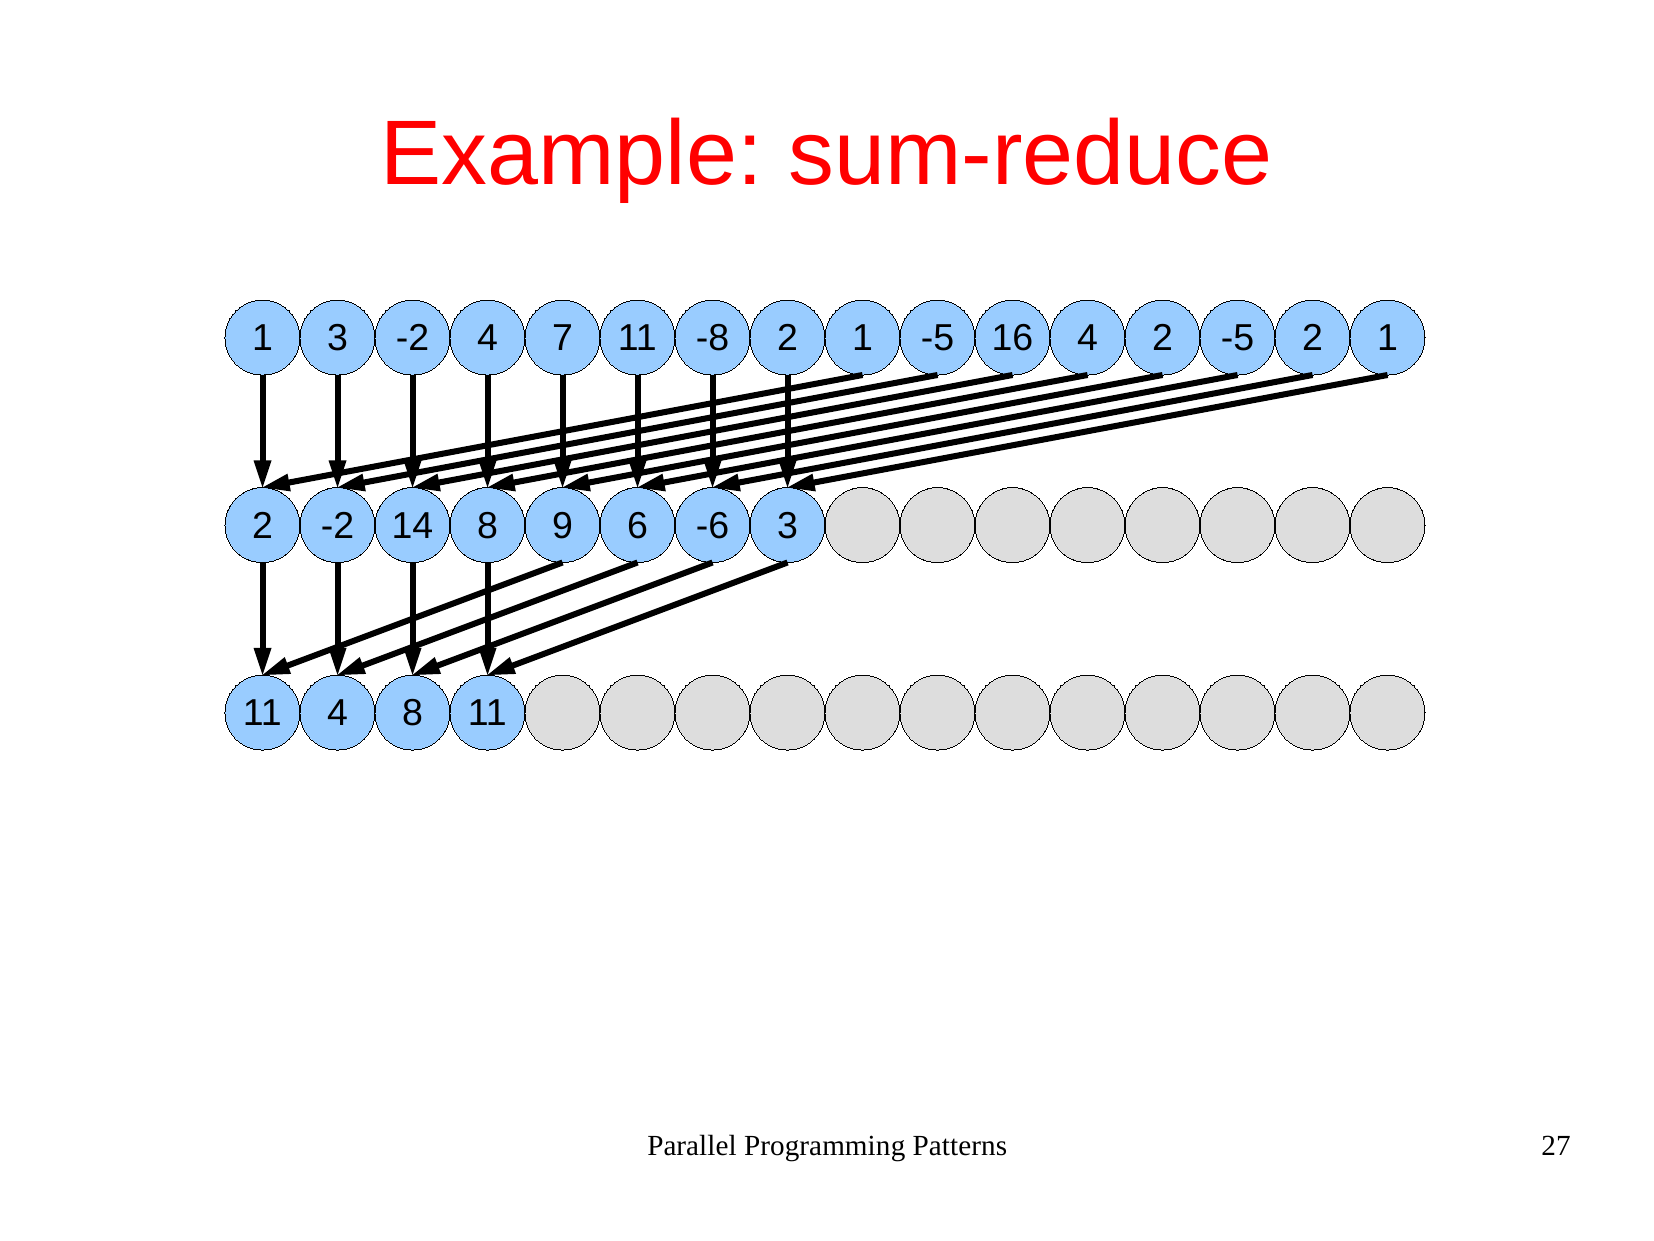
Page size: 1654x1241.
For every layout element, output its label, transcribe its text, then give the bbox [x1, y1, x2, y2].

text_box 11 [224, 675, 301, 751]
text_box 3 [750, 487, 826, 563]
text_box 3 [300, 300, 376, 375]
text_box 2 [1125, 300, 1201, 376]
text_box -6 [675, 487, 751, 563]
text_box 8 [450, 487, 526, 563]
title Example: sum-reduce [82, 49, 1571, 257]
text_box 4 [450, 300, 526, 375]
text_box 6 [600, 487, 676, 563]
text_box -8 [675, 300, 751, 375]
text_box 8 [375, 675, 451, 751]
text_box 11 [600, 300, 676, 375]
text_box -2 [300, 487, 376, 563]
text_box 11 [450, 675, 526, 751]
text_box 2 [224, 487, 301, 563]
text_box -2 [375, 300, 451, 375]
text_box 4 [1050, 300, 1126, 376]
text_box -5 [1200, 300, 1276, 376]
text_box 7 [525, 300, 601, 375]
text_box 9 [525, 487, 601, 563]
text_box 2 [1275, 300, 1351, 376]
text_box 1 [825, 300, 901, 376]
text_box 14 [375, 487, 451, 563]
text_box [525, 675, 1426, 751]
text_box 16 [975, 300, 1051, 376]
text_box 1 [1350, 300, 1426, 376]
text_box -5 [900, 300, 976, 376]
text_box 1 [224, 300, 301, 375]
text_box 2 [750, 300, 826, 375]
text_box [825, 487, 1426, 563]
text_box 4 [300, 675, 376, 751]
